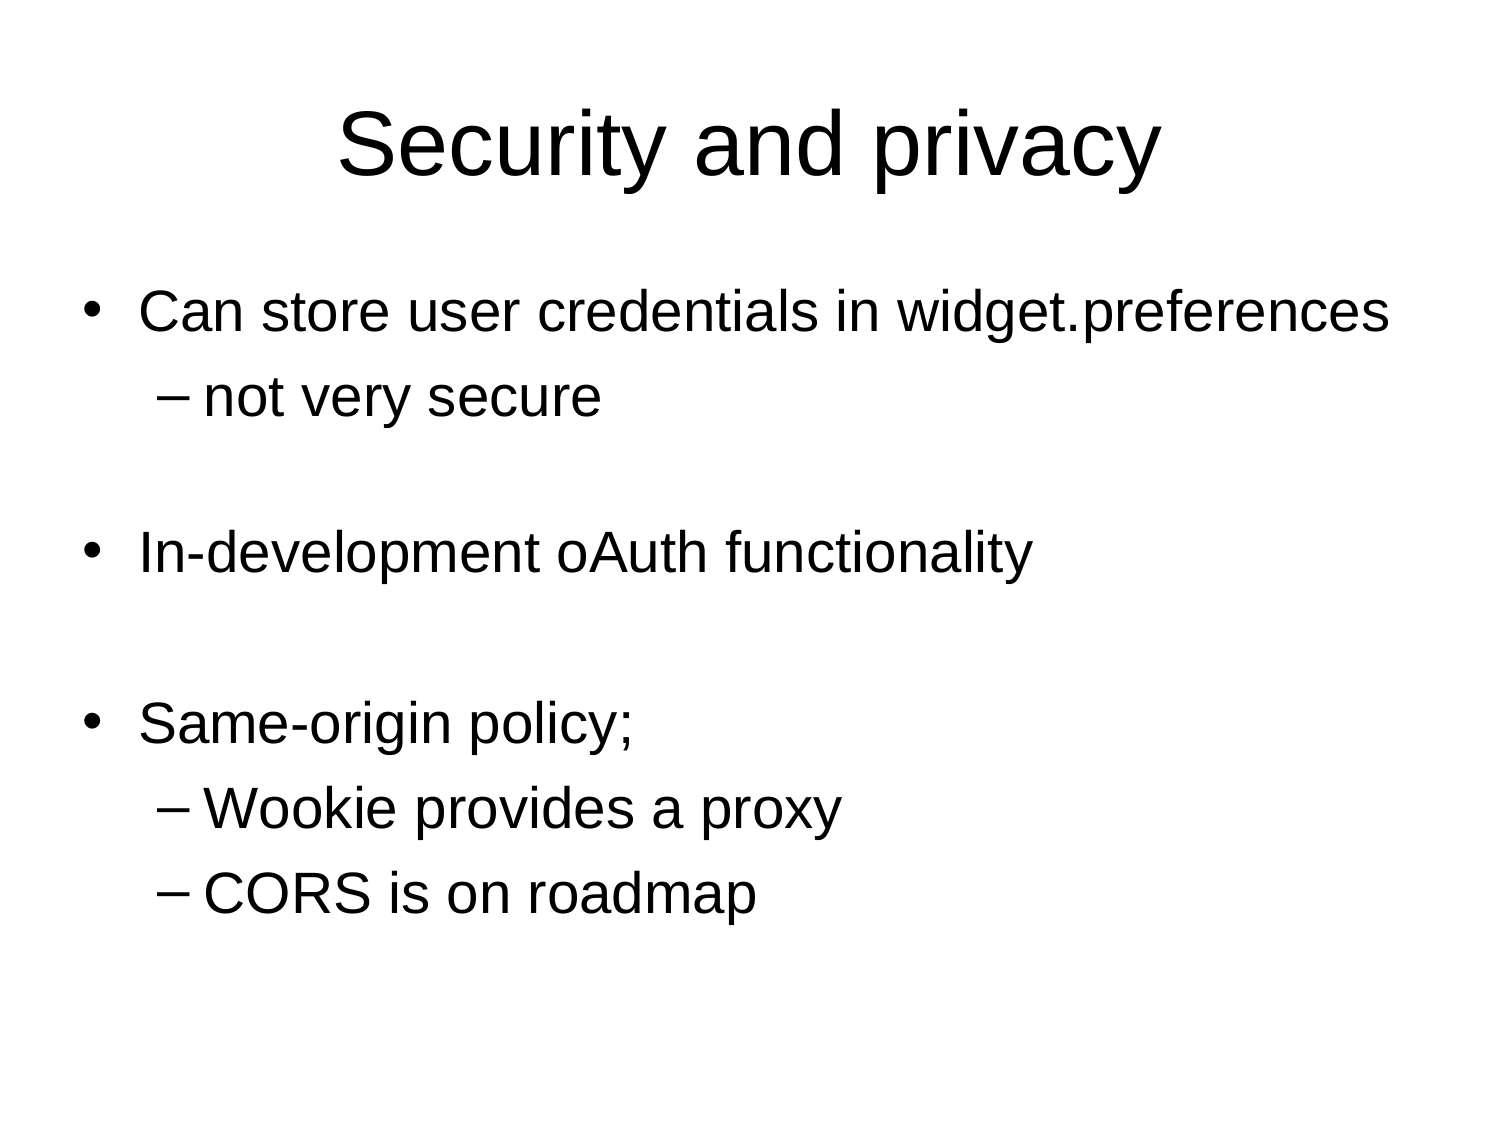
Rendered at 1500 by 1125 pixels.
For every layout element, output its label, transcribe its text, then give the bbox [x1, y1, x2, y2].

list Can store user credentials in widget.preferences not very secure In-development oAuth functionality Same-origin policy; Wookie provides a proxy CORS is on roadmap [67, 265, 1418, 1009]
title Security and privacy [75, 44, 1426, 233]
